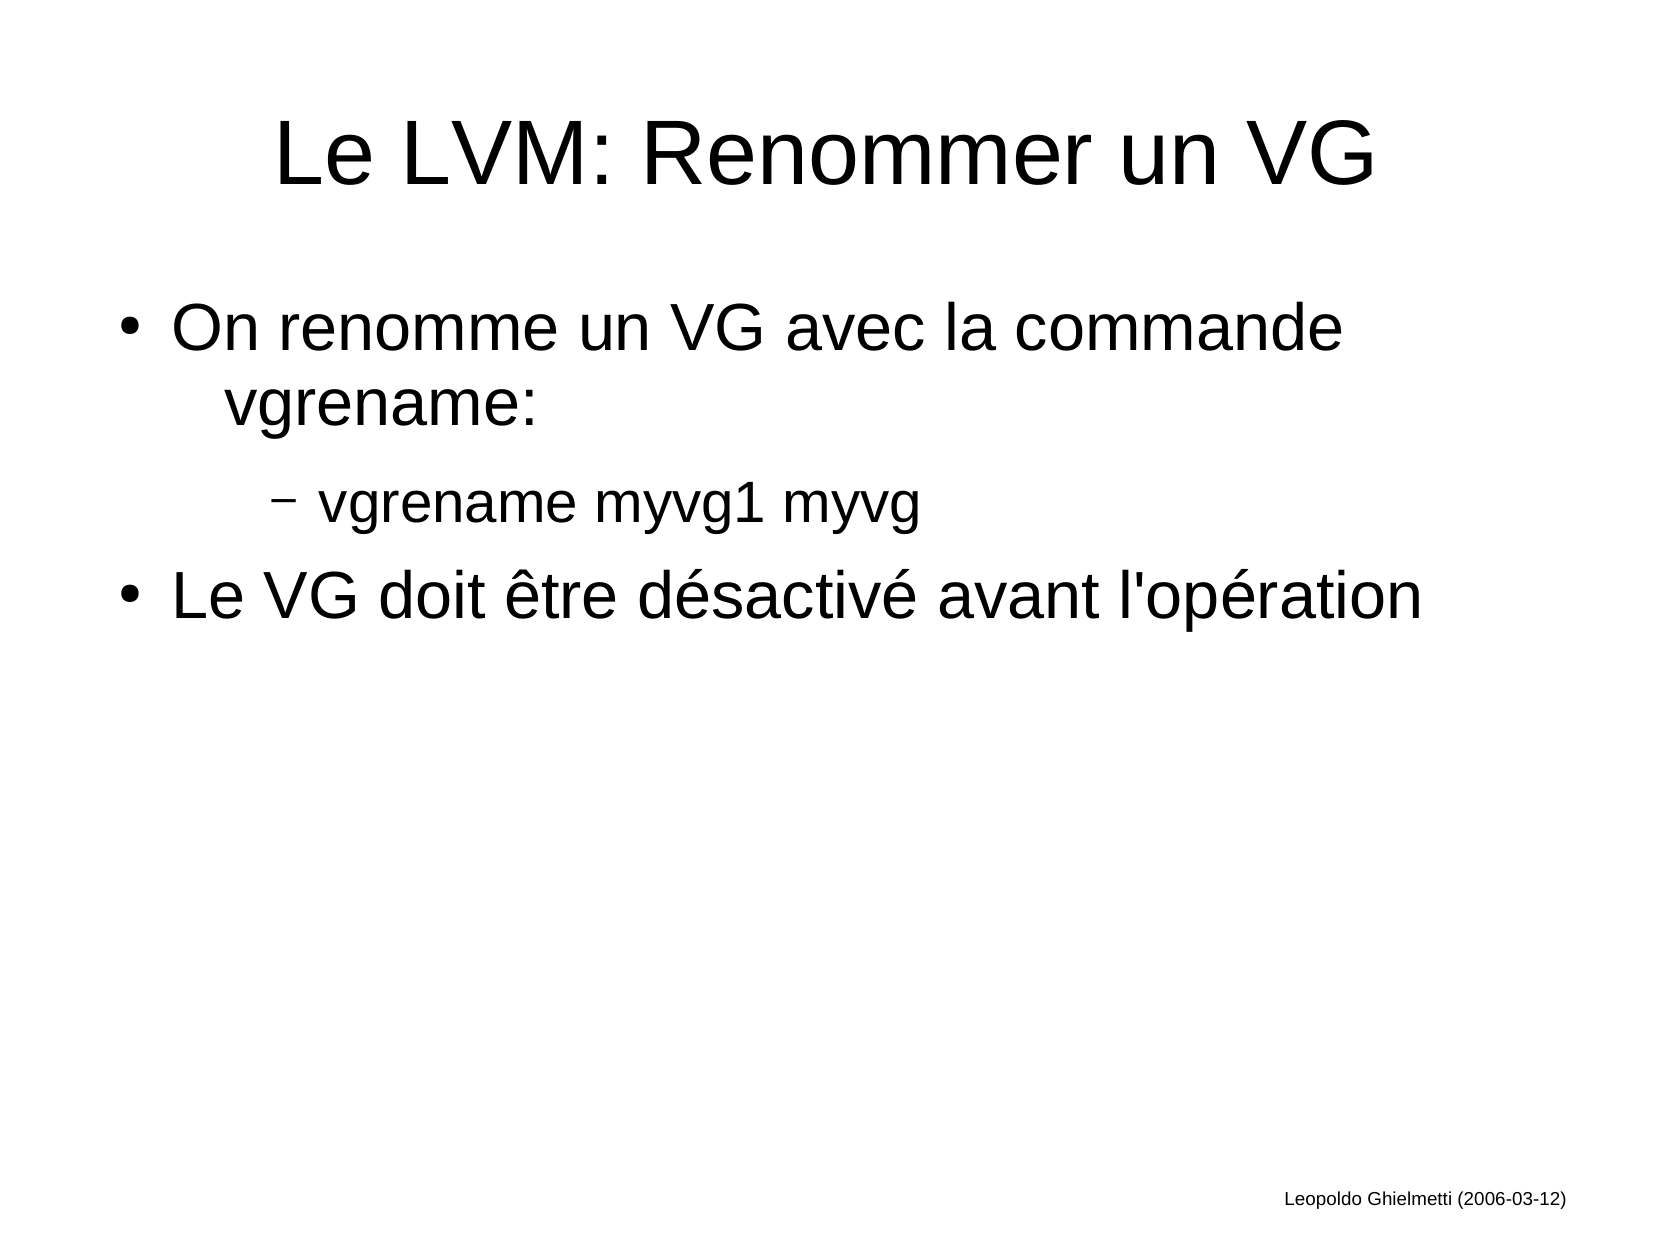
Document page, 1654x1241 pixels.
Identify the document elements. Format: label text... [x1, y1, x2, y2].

title Le LVM: Renommer un VG [82, 49, 1571, 257]
text_box Leopoldo Ghielmetti (2006-03-12) [1269, 1181, 1595, 1217]
list On renomme un VG avec la commande vgrename: vgrename myvg1 myvg Le VG doit être désactivé avant l'opération [82, 290, 1571, 1109]
